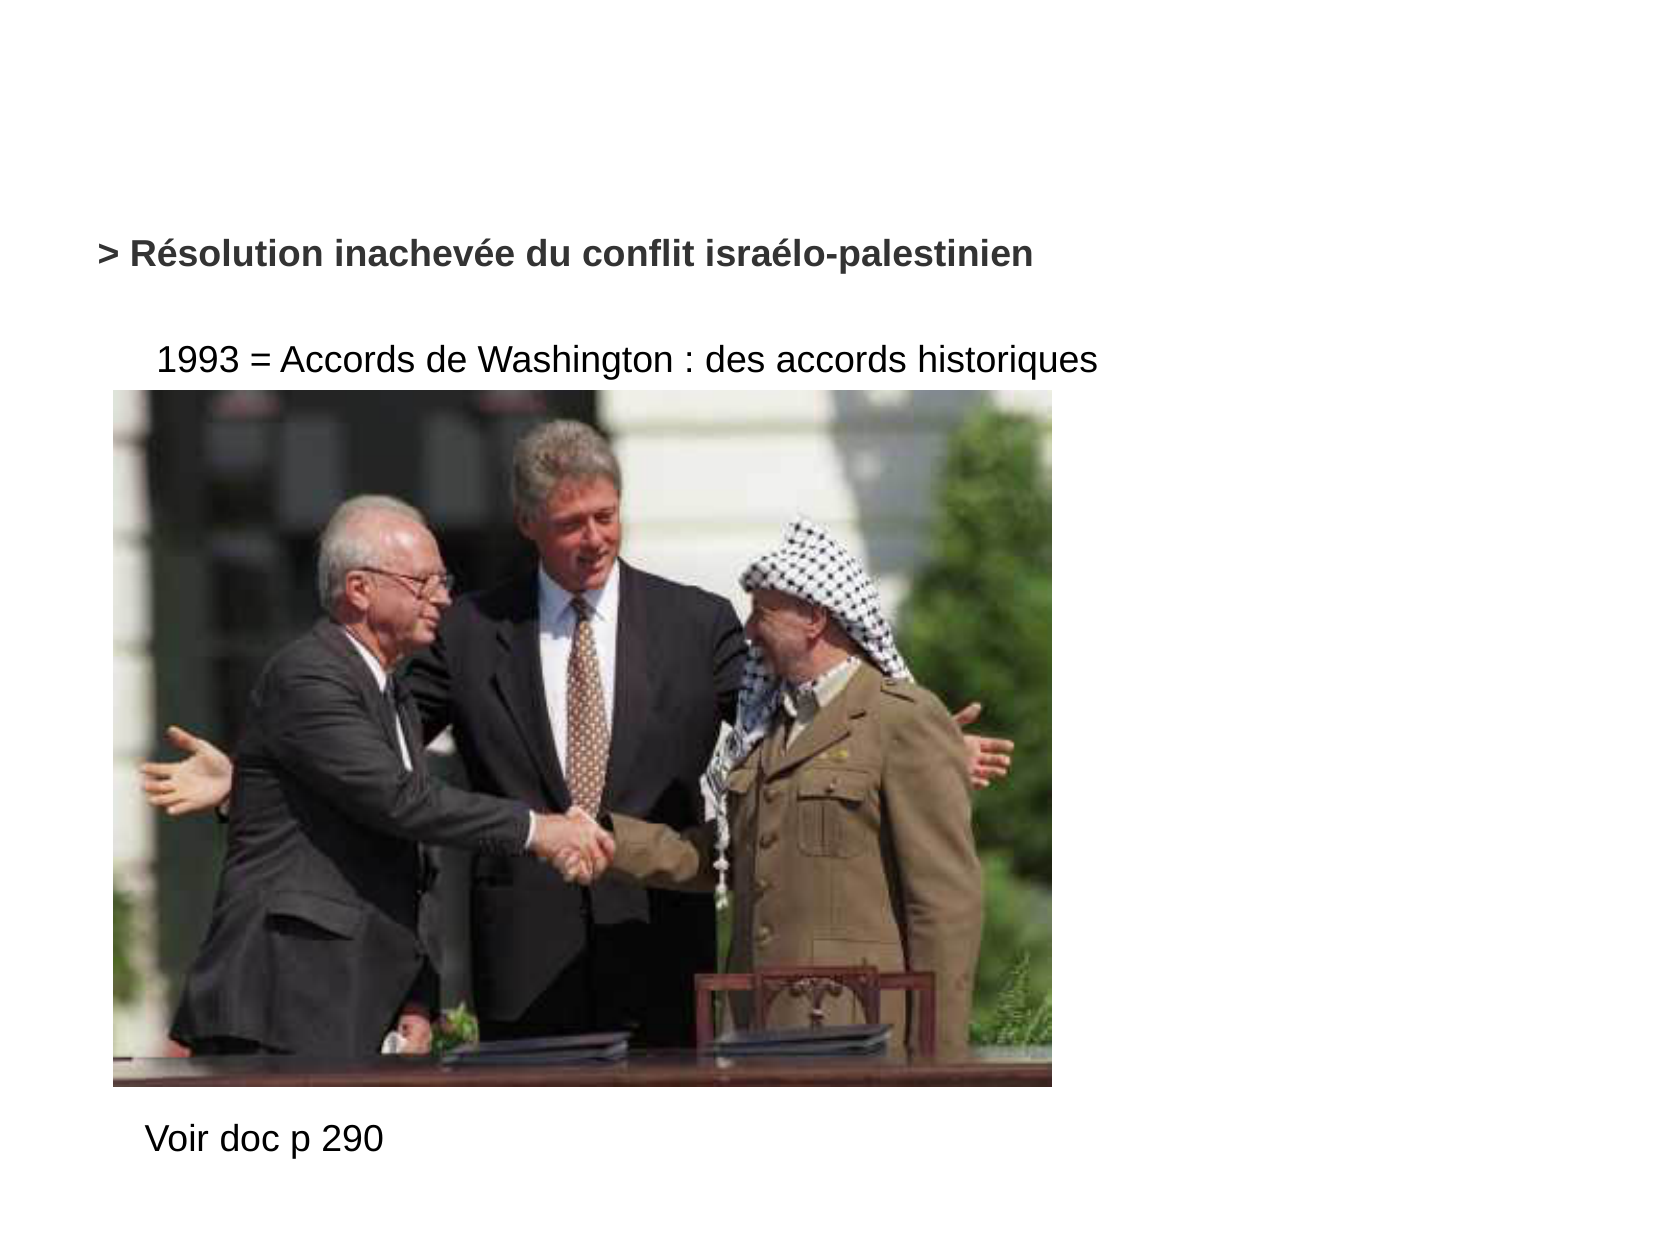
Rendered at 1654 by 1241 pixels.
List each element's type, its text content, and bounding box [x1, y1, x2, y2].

picture [113, 390, 1052, 1087]
text_box Voir doc p 290 [129, 1110, 399, 1168]
text_box > Résolution inachevée du conflit israélo-palestinien [82, 225, 1050, 284]
text_box 1993 = Accords de Washington : des accords historiques [141, 330, 1114, 388]
